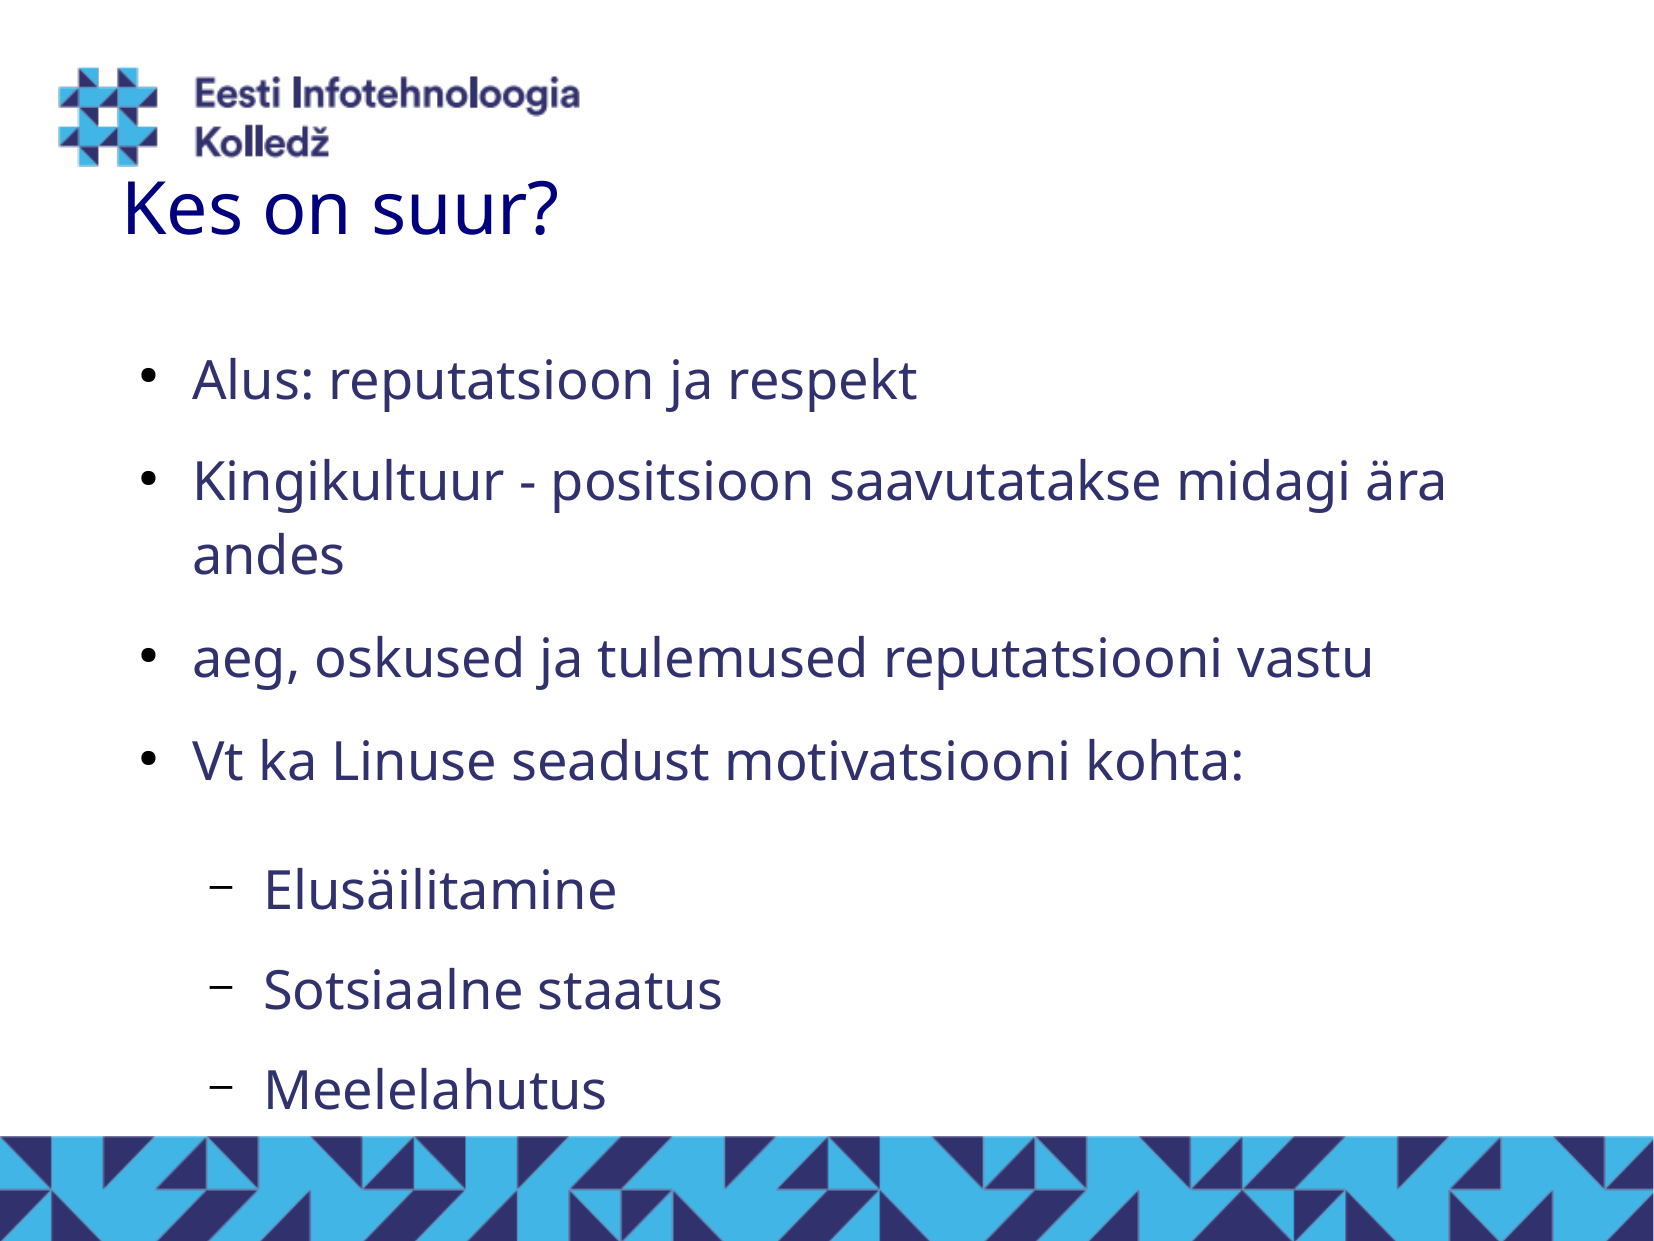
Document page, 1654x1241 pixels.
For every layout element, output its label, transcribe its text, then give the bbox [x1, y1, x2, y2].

list Alus: reputatsioon ja respekt Kingikultuur - positsioon saavutatakse midagi ära andes aeg, oskused ja tulemused reputatsiooni vastu Vt ka Linuse seadust motivatsiooni kohta: Elusäilitamine Sotsiaalne staatus Meelelahutus [121, 344, 1534, 1126]
title Kes on suur? [121, 102, 1534, 310]
